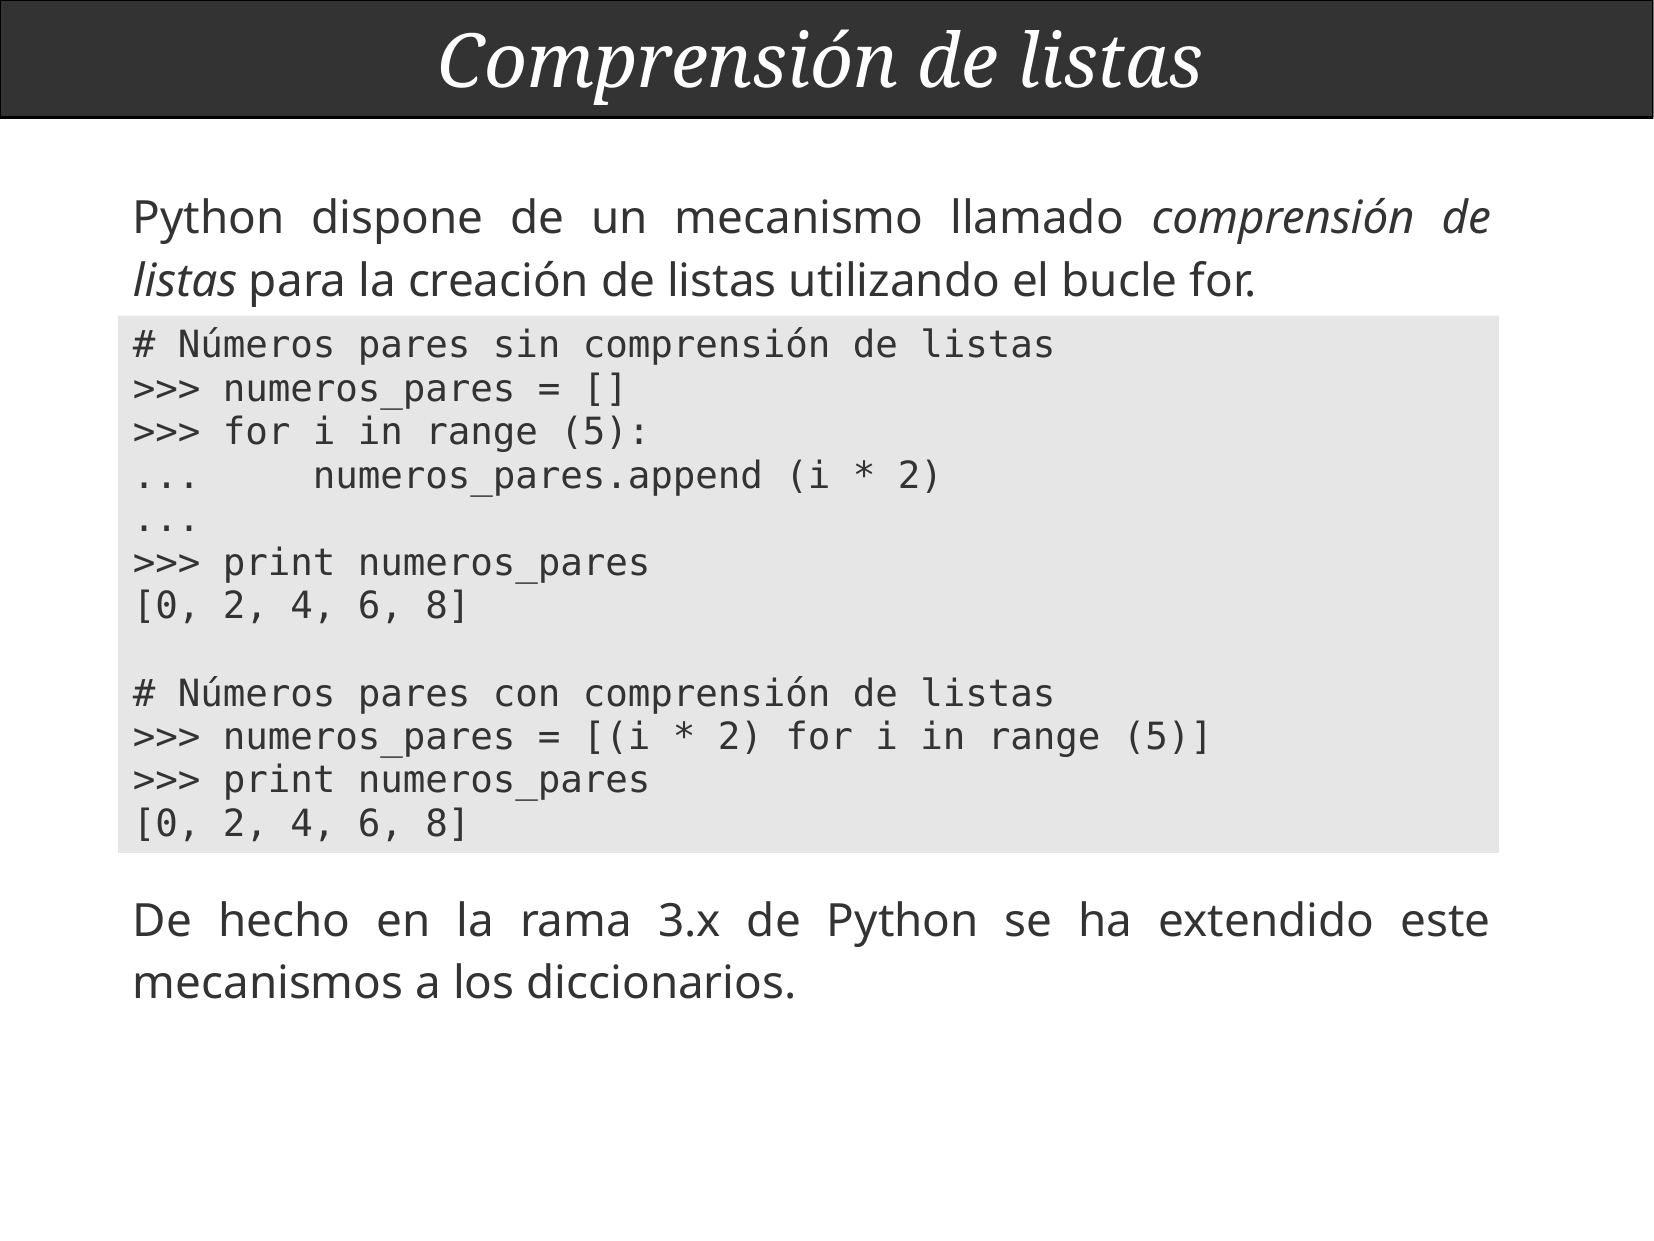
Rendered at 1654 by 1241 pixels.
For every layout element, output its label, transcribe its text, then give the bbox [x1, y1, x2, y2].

text_box # Números pares sin comprensión de listas >>> numeros_pares = [] >>> for i in range (5): ... numeros_pares.append (i * 2) ... >>> print numeros_pares [0, 2, 4, 6, 8] # Números pares con comprensión de listas >>> numeros_pares = [(i * 2) for i in range (5)] >>> print numeros_pares [0, 2, 4, 6, 8] [118, 315, 1499, 853]
text_box Comprensión de listas [0, 0, 1654, 101]
text_box De hecho en la rama 3.x de Python se ha extendido este mecanismos a los diccionarios. [118, 879, 1506, 1002]
text_box Python dispone de un mecanismo llamado comprensión de listas para la creación de listas utilizando el bucle for. [118, 177, 1506, 299]
